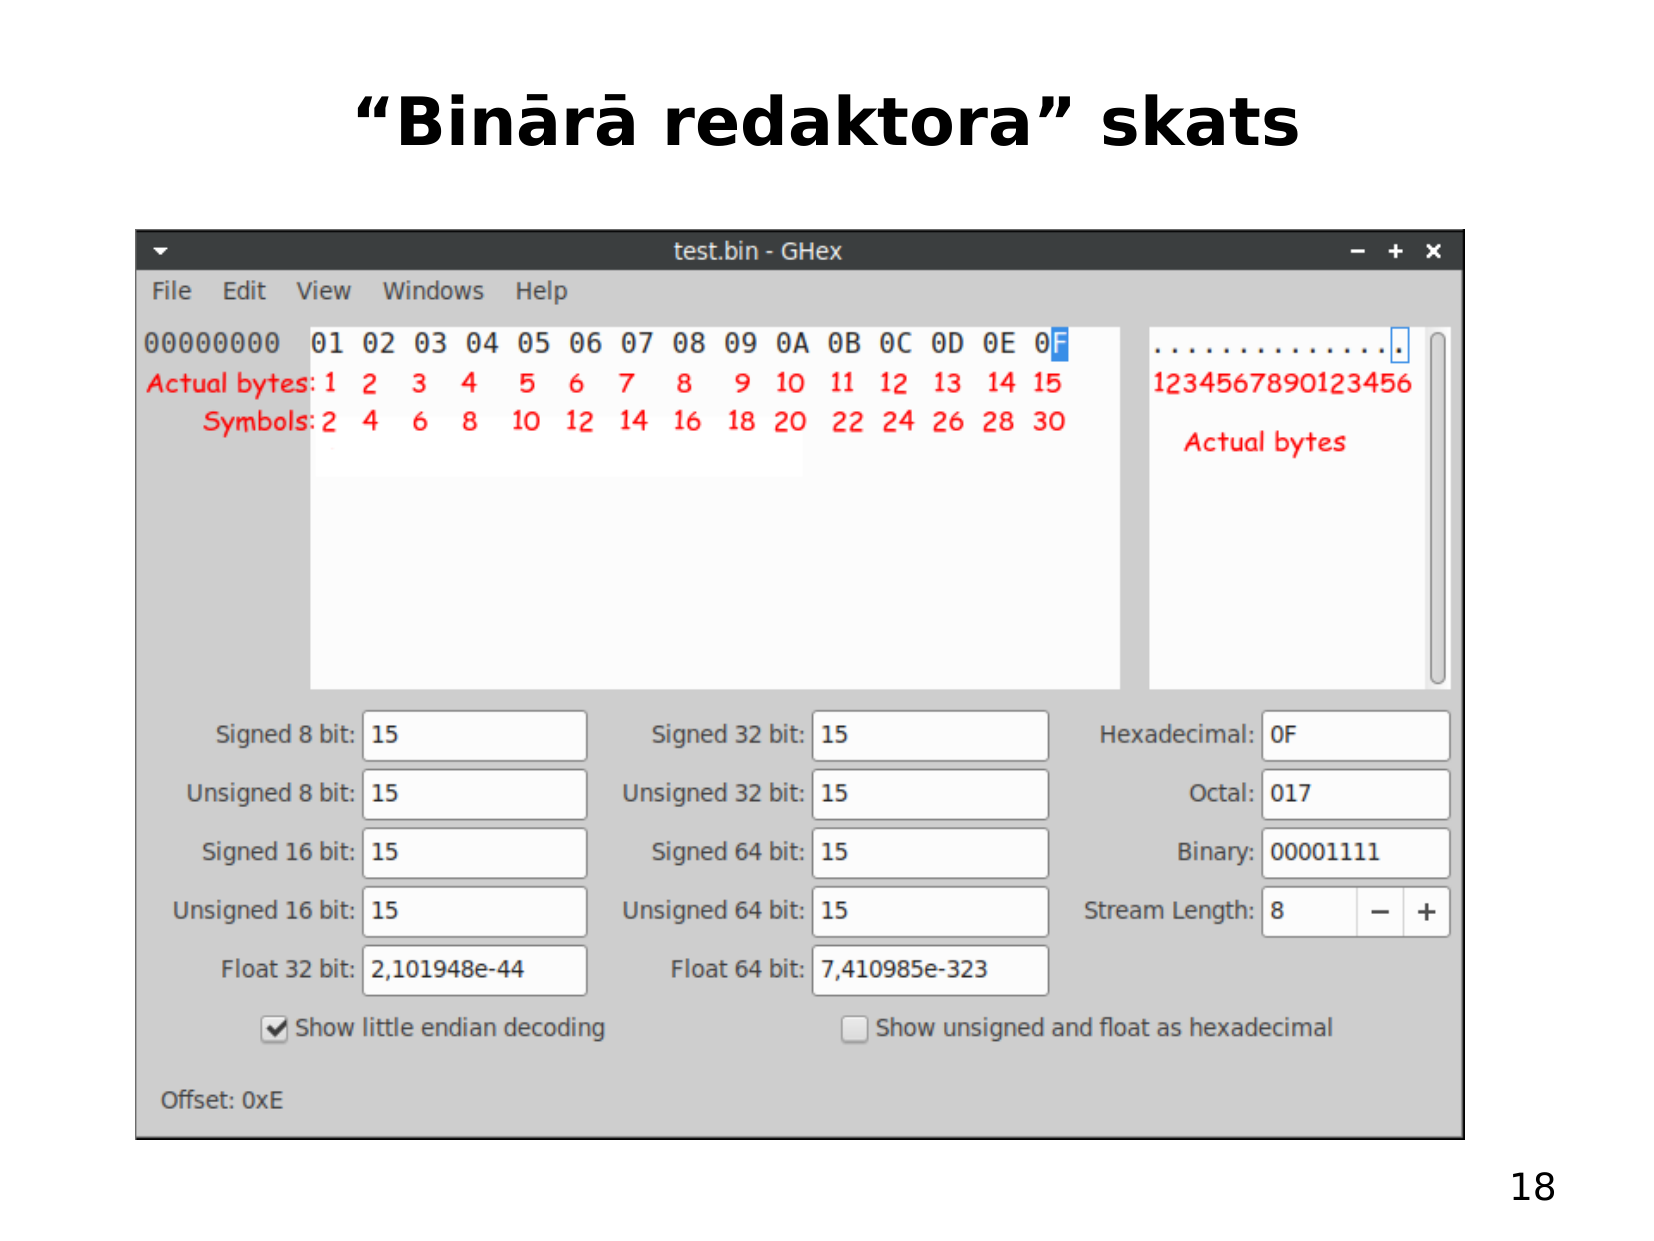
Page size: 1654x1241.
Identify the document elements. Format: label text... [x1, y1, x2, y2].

picture [135, 229, 1465, 1140]
title “Binārā redaktora” skats [82, 49, 1571, 195]
